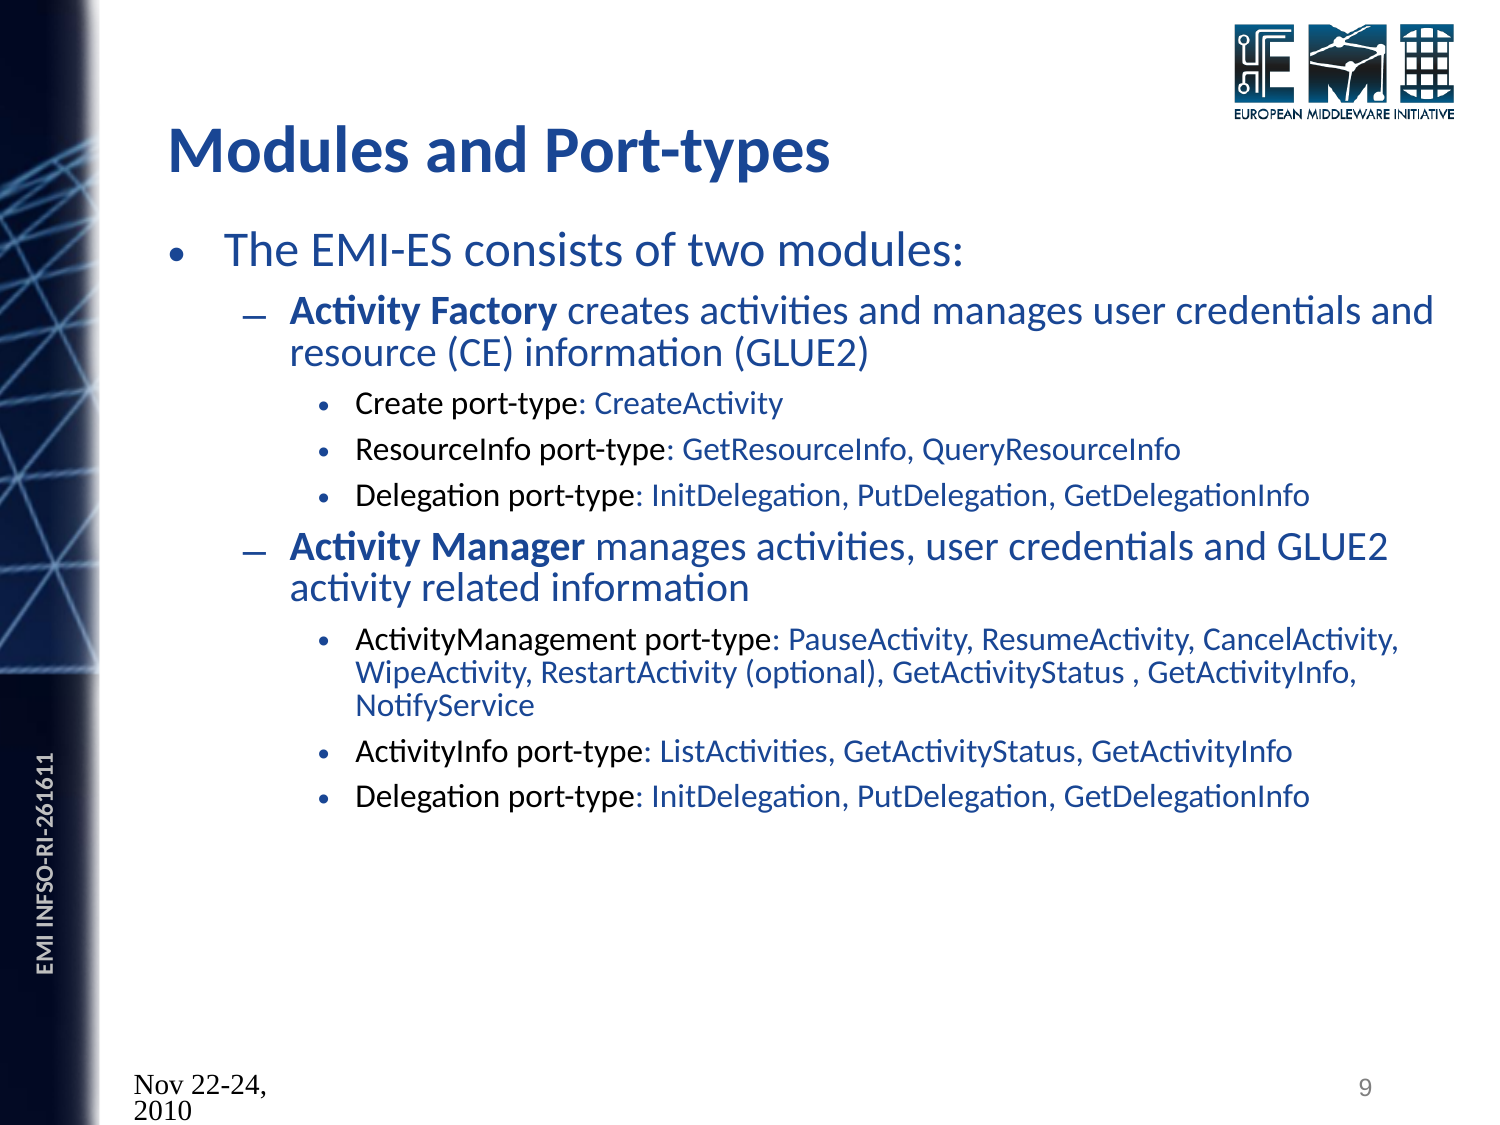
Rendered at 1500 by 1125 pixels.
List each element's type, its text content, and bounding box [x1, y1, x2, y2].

picture [0, 0, 111, 1125]
text_box Modules and Port-types [153, 115, 1388, 212]
text_box <number> [1343, 1063, 1426, 1123]
list The EMI-ES consists of two modules: Activity Factory creates activities and manages user credentials and resource (CE) information (GLUE2) Create port-type: CreateActivity ResourceInfo port-type: GetResourceInfo, QueryResourceInfo Delegation port-type: InitDelegation, PutDelegation, GetDelegationInfo Activity Manager manages activities, user credentials and GLUE2 activity related information ActivityManagement port-type: PauseActivity, ResumeActivity, CancelActivity, WipeActivity, RestartActivity (optional), GetActivityStatus , GetActivityInfo, NotifyService ActivityInfo port-type: ListActivities, GetActivityStatus, GetActivityInfo Delegation port-type: InitDelegation, PutDelegation, GetDelegationInfo [153, 221, 1463, 1053]
picture [1185, 8, 1500, 140]
